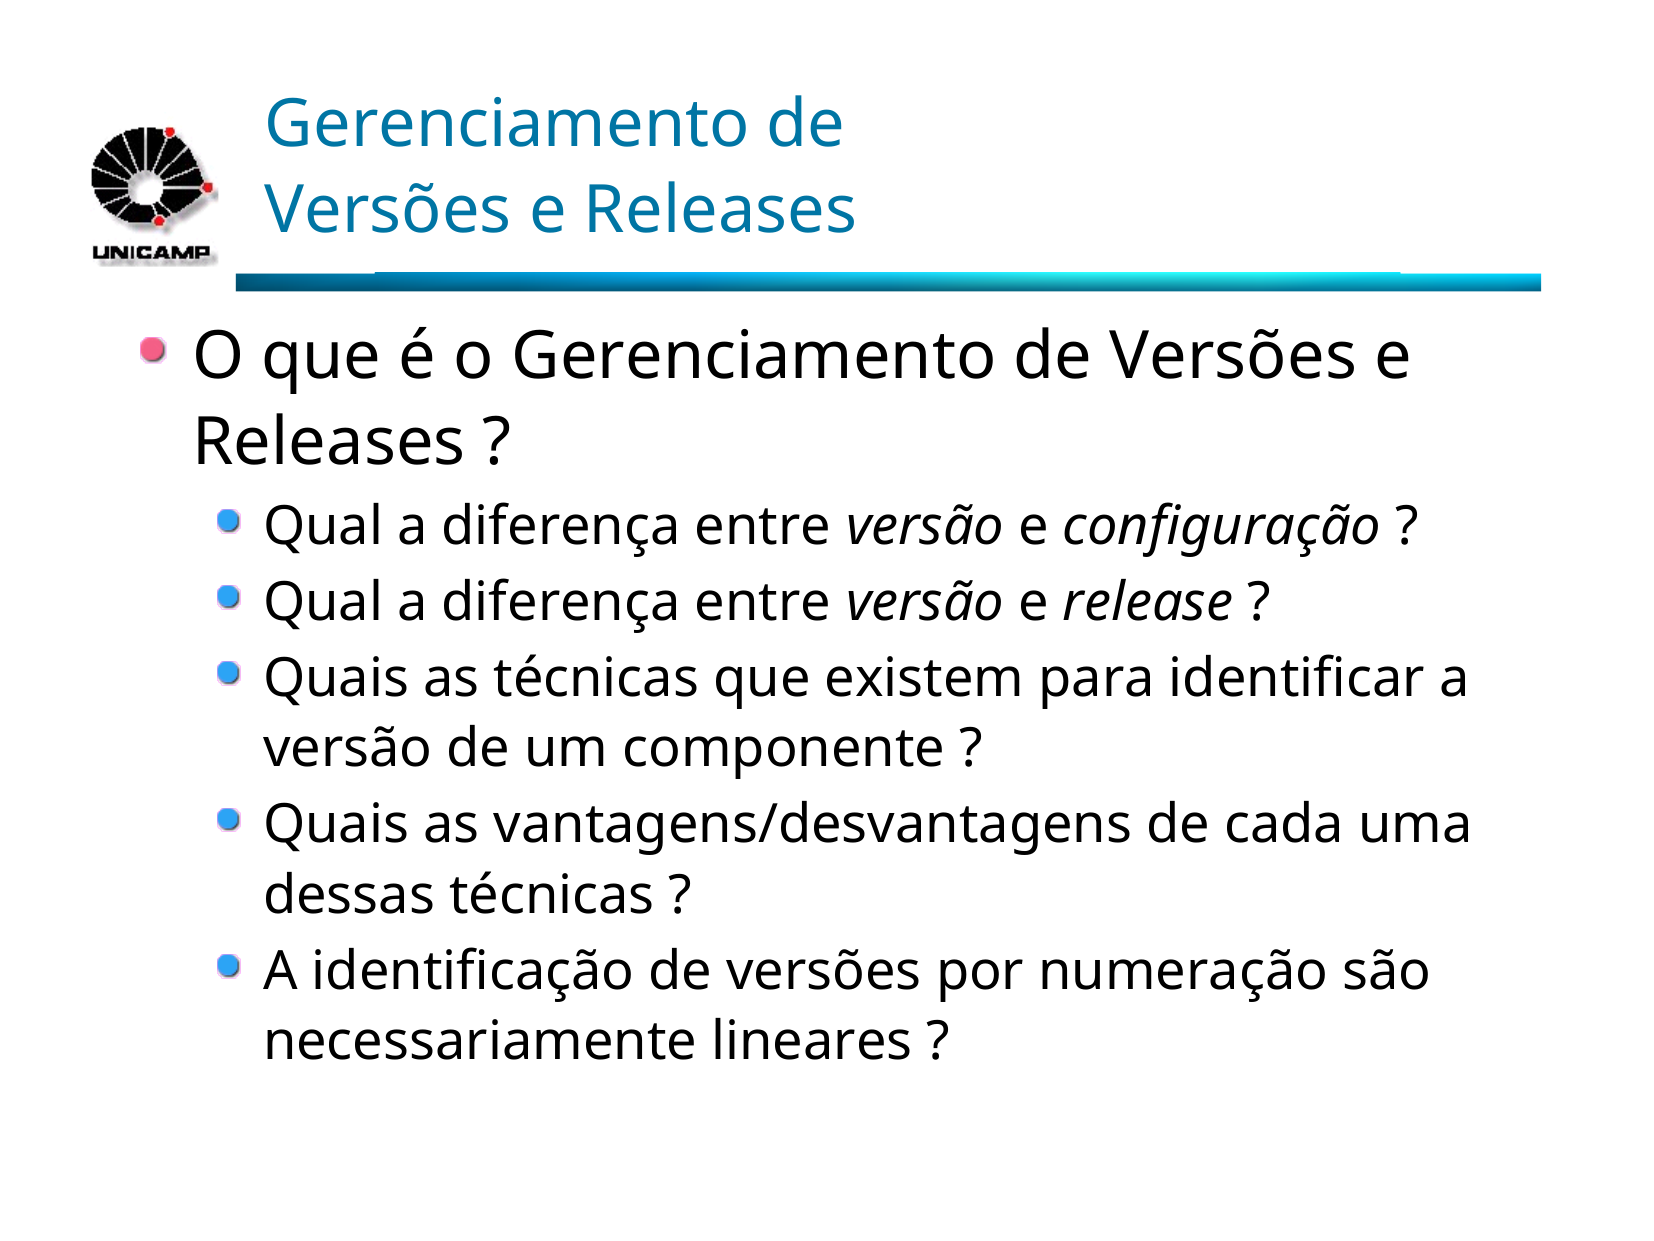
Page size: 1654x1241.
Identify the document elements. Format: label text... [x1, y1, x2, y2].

picture [125, 272, 1654, 295]
list O que é o Gerenciamento de Versões e Releases ? Qual a diferença entre versão e configuração ? Qual a diferença entre versão e release ? Quais as técnicas que existem para identificar a versão de um componente ? Quais as vantagens/desvantagens de cada uma dessas técnicas ? A identificação de versões por numeração são necessariamente lineares ? [121, 309, 1534, 1167]
title Gerenciamento de Versões e Releases [264, 57, 1534, 250]
